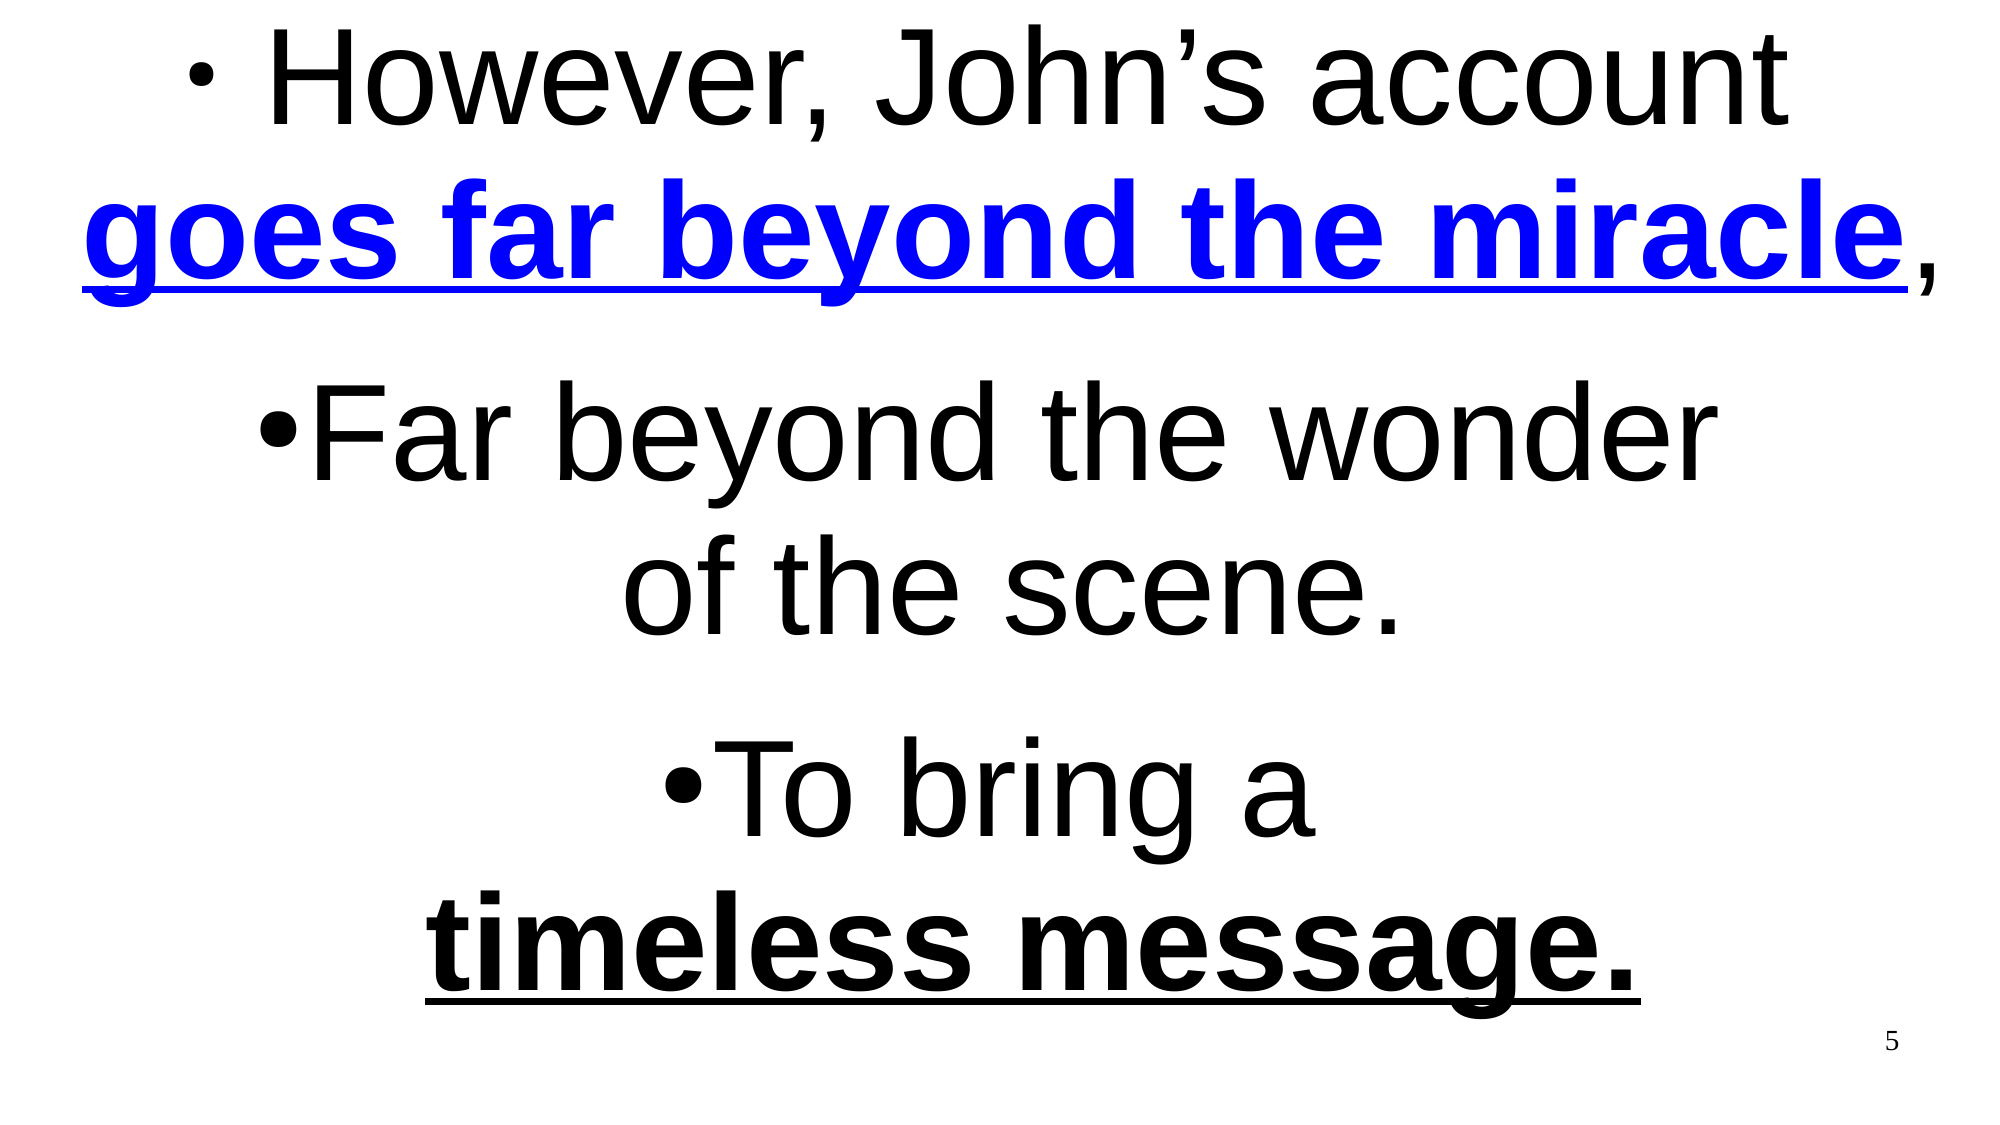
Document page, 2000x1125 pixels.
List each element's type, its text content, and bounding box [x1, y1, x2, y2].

list However, John’s account goes far beyond the miracle, Far beyond the wonder of the scene. To bring a timeless message. [0, 0, 1996, 1123]
